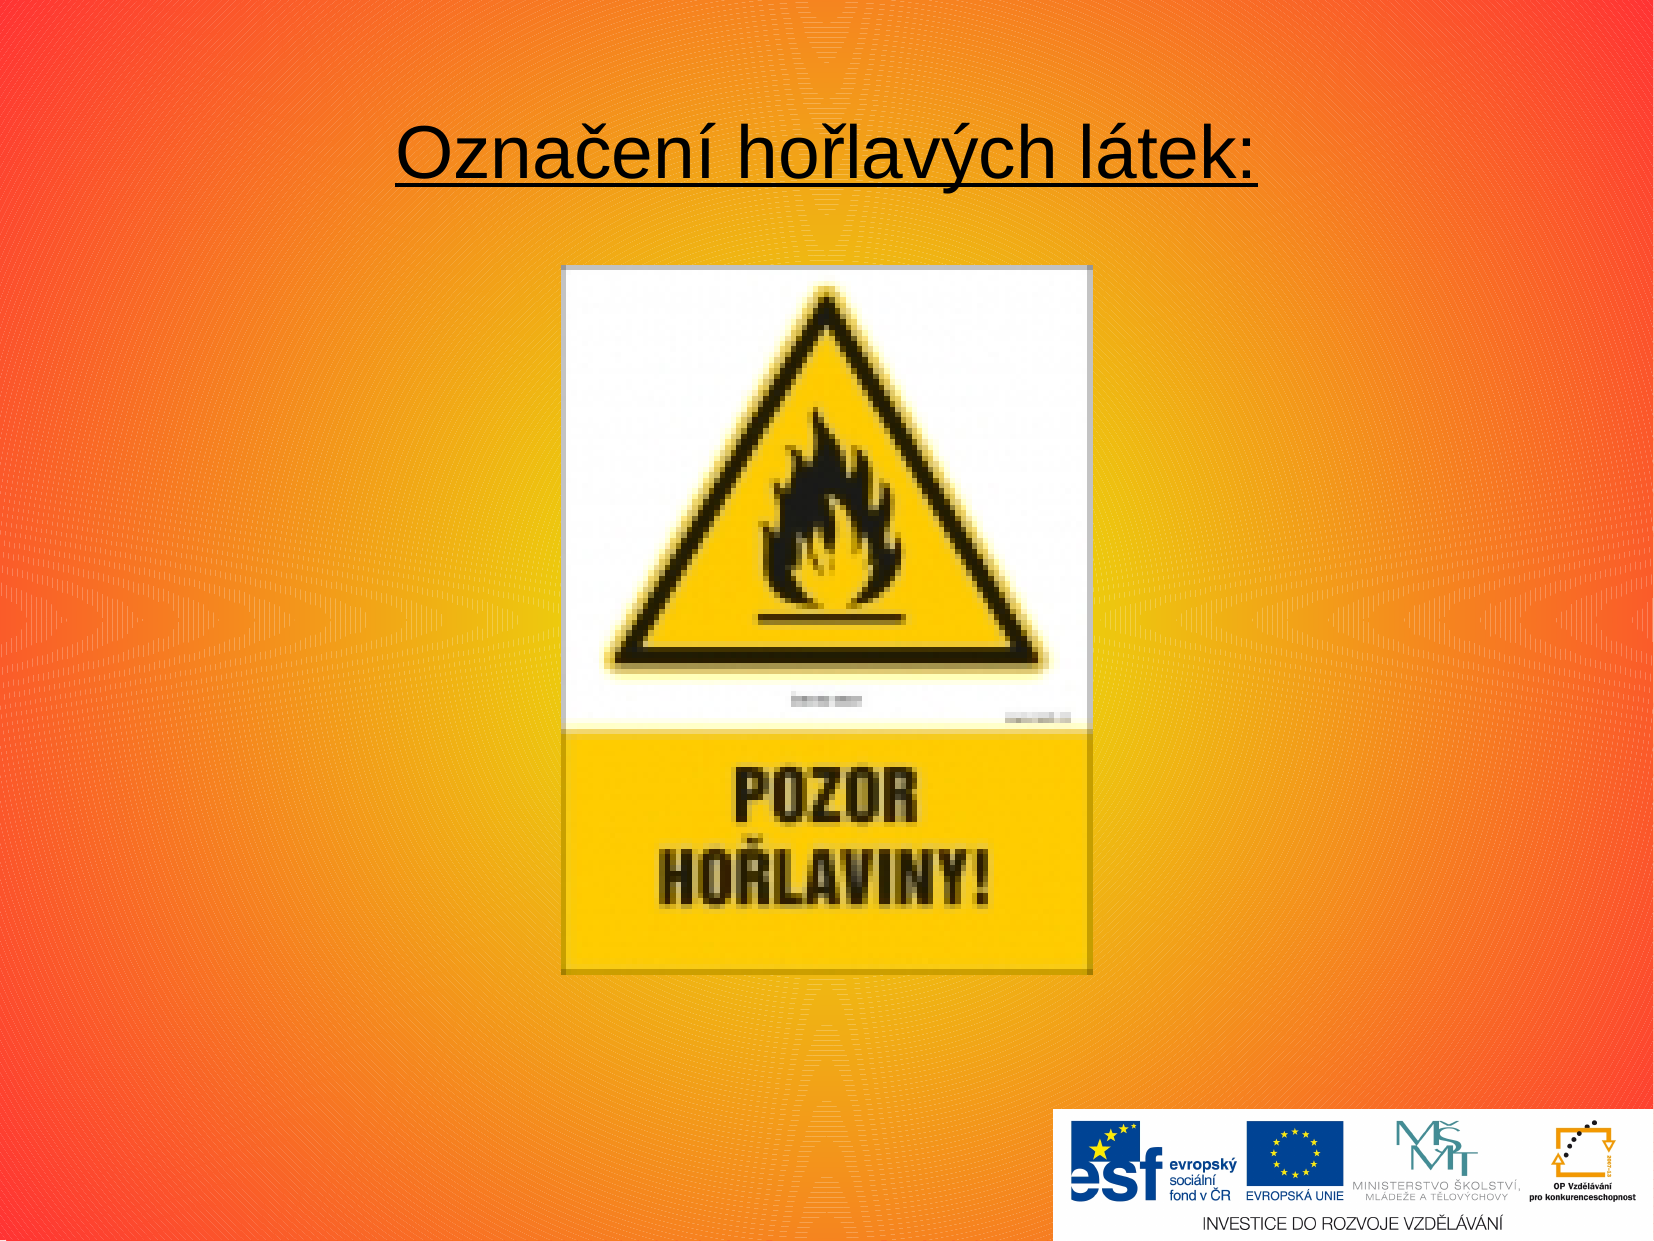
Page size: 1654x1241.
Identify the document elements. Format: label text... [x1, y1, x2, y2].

picture [561, 265, 1093, 975]
picture [1053, 1109, 1654, 1241]
title Označení hořlavých látek: [82, 49, 1571, 257]
